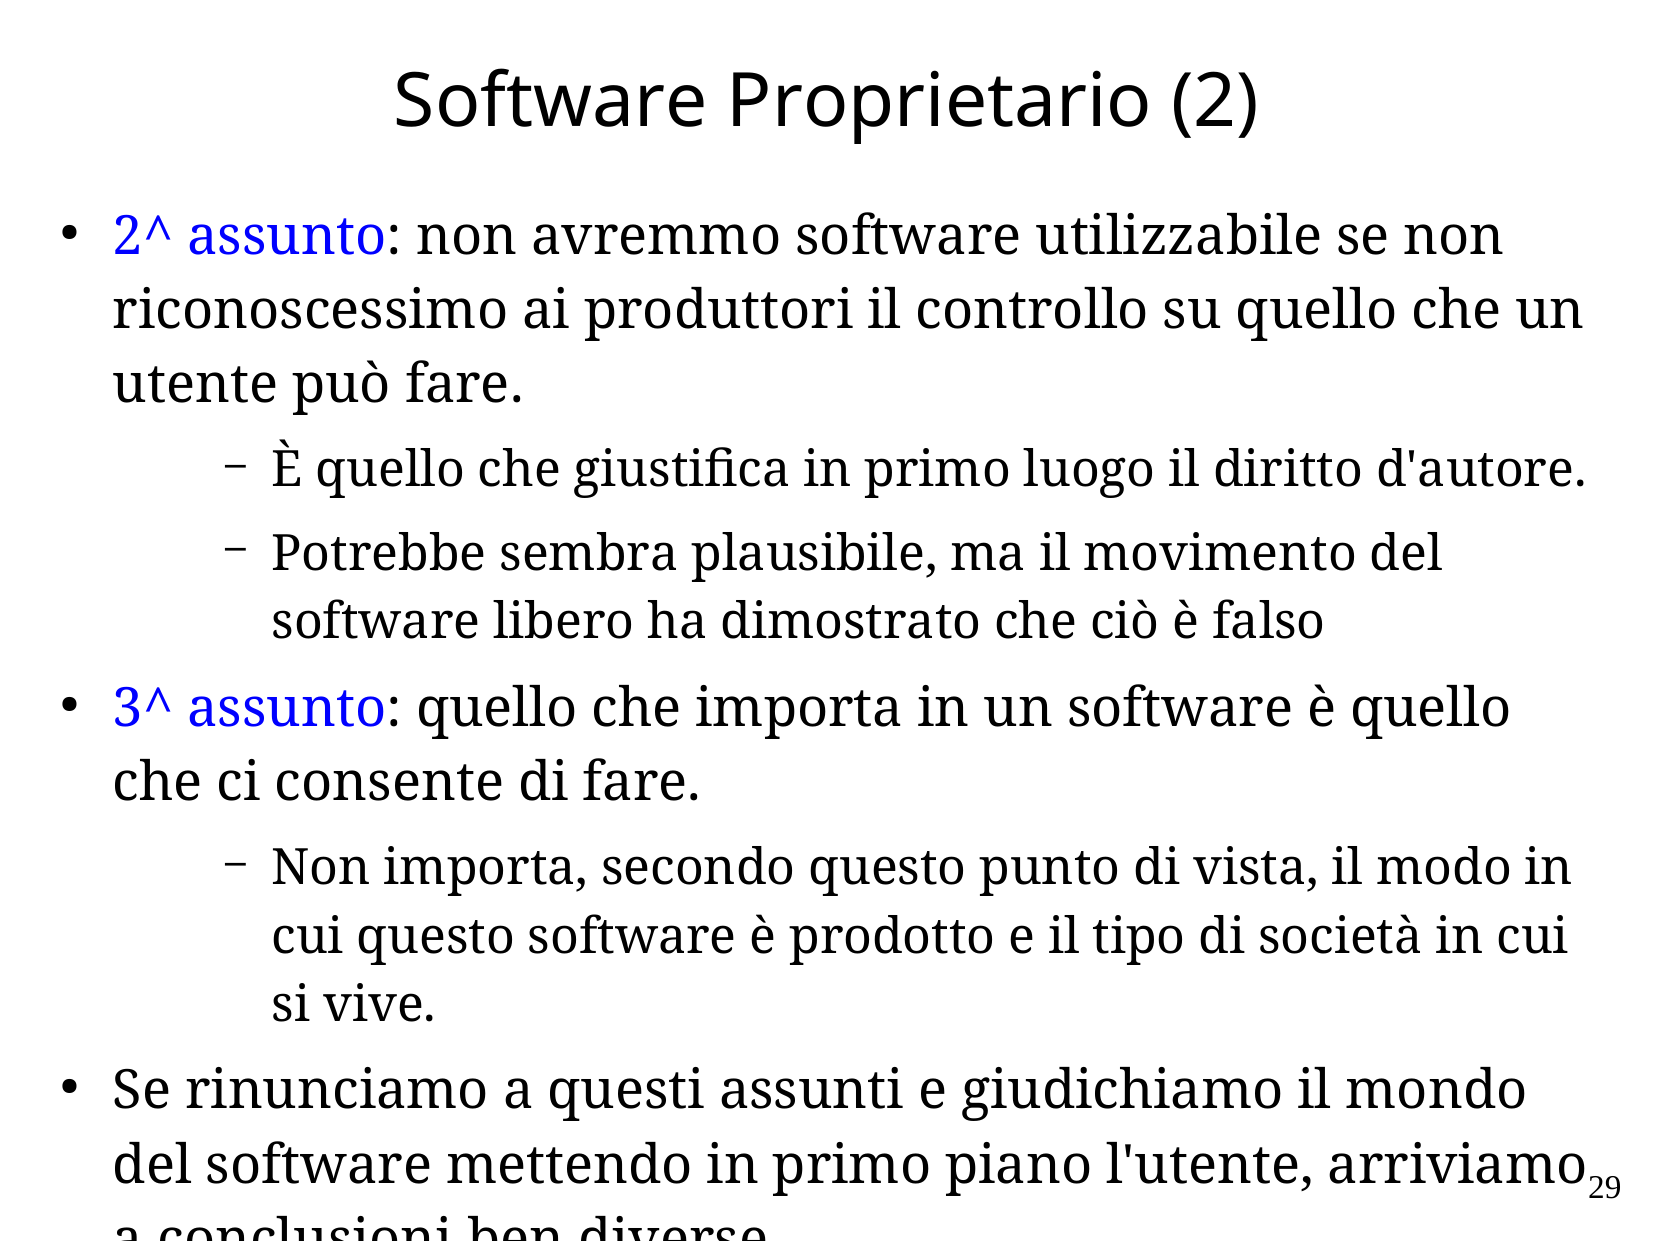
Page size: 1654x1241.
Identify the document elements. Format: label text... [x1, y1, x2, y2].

list 2^ assunto: non avremmo software utilizzabile se non riconoscessimo ai produttori il controllo su quello che un utente può fare. È quello che giustifica in primo luogo il diritto d'autore. Potrebbe sembra plausibile, ma il movimento del software libero ha dimostrato che ciò è falso 3^ assunto: quello che importa in un software è quello che ci consente di fare. Non importa, secondo questo punto di vista, il modo in cui questo software è prodotto e il tipo di società in cui si vive. Se rinunciamo a questi assunti e giudichiamo il mondo del software mettendo in primo piano l'utente, arriviamo a conclusioni ben diverse. [42, 196, 1612, 1187]
title Software Proprietario (2) [37, 30, 1617, 166]
